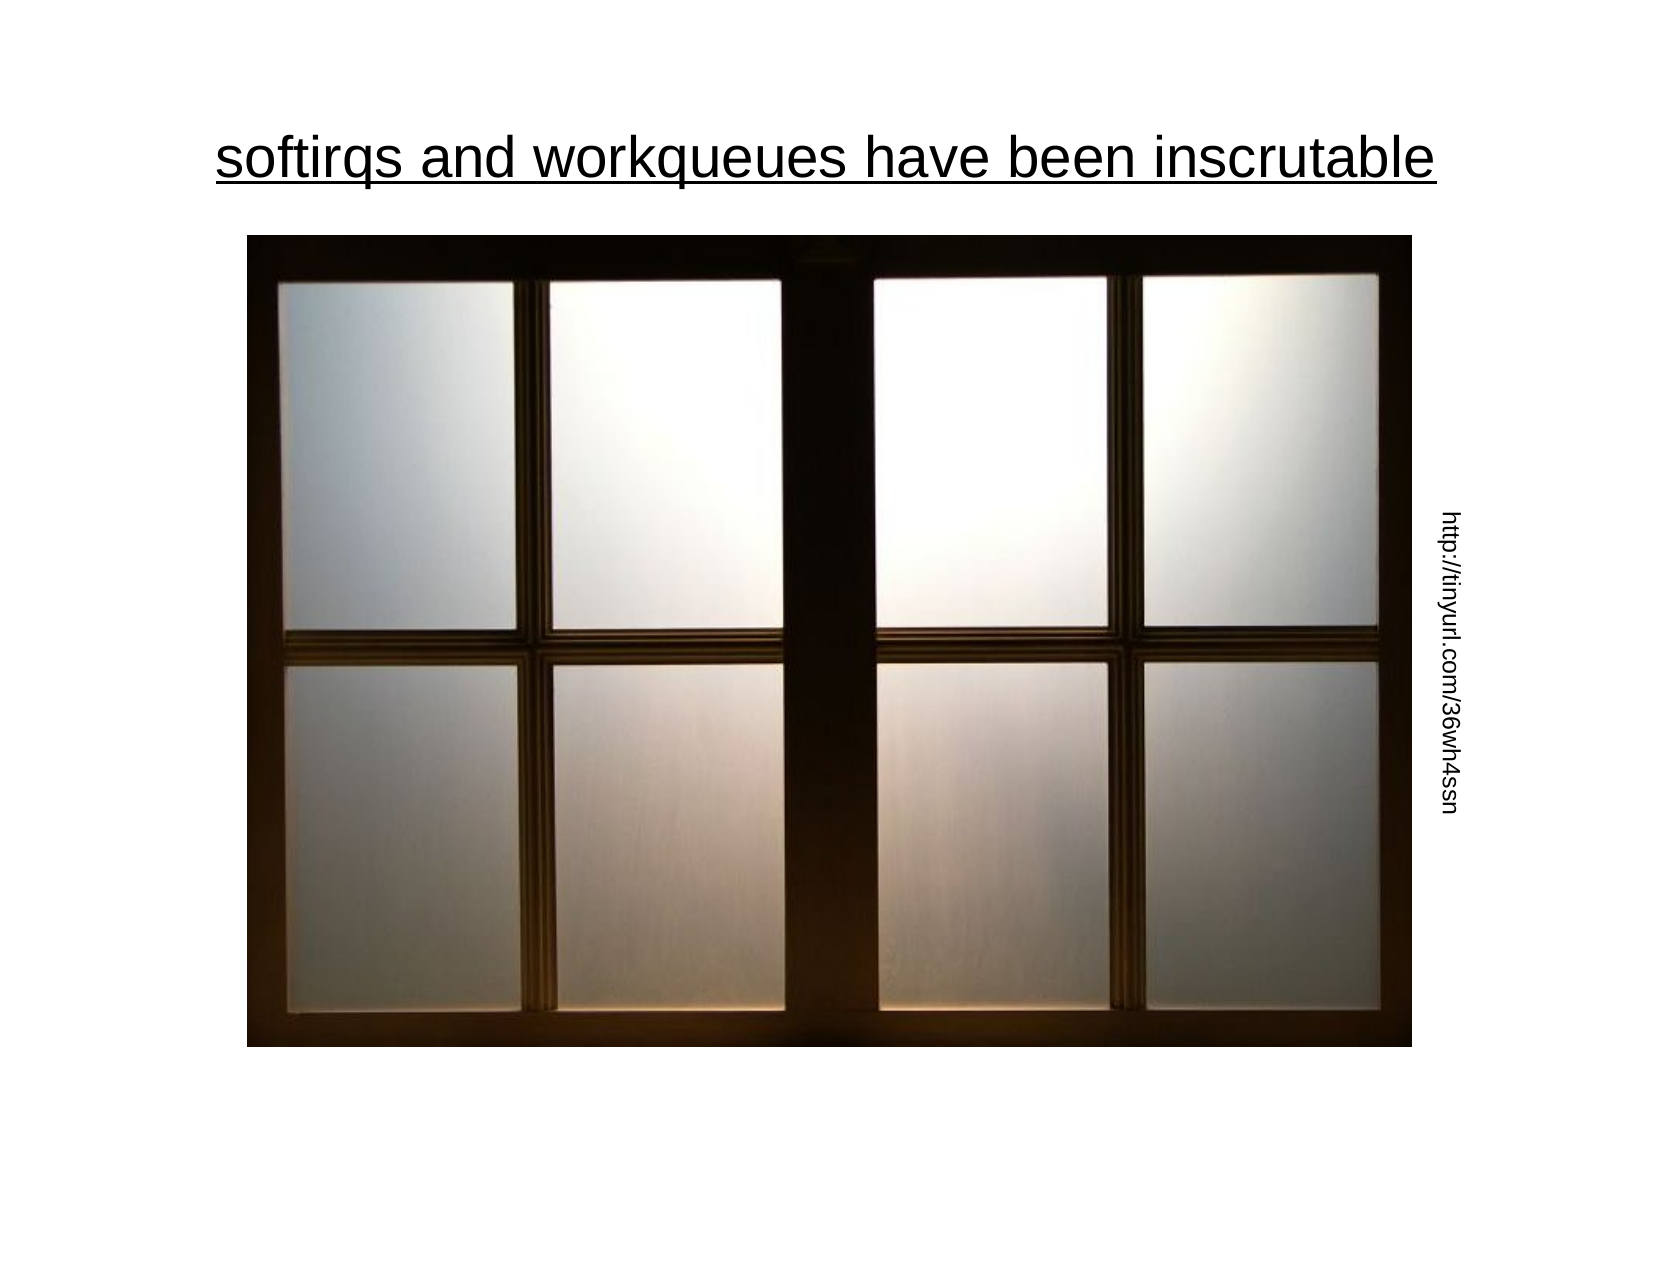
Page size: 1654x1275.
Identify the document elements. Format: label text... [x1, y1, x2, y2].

text_box http://tinyurl.com/36wh4ssn [1416, 496, 1474, 831]
picture [247, 235, 1412, 1047]
title softirqs and workqueues have been inscrutable [82, 50, 1571, 264]
